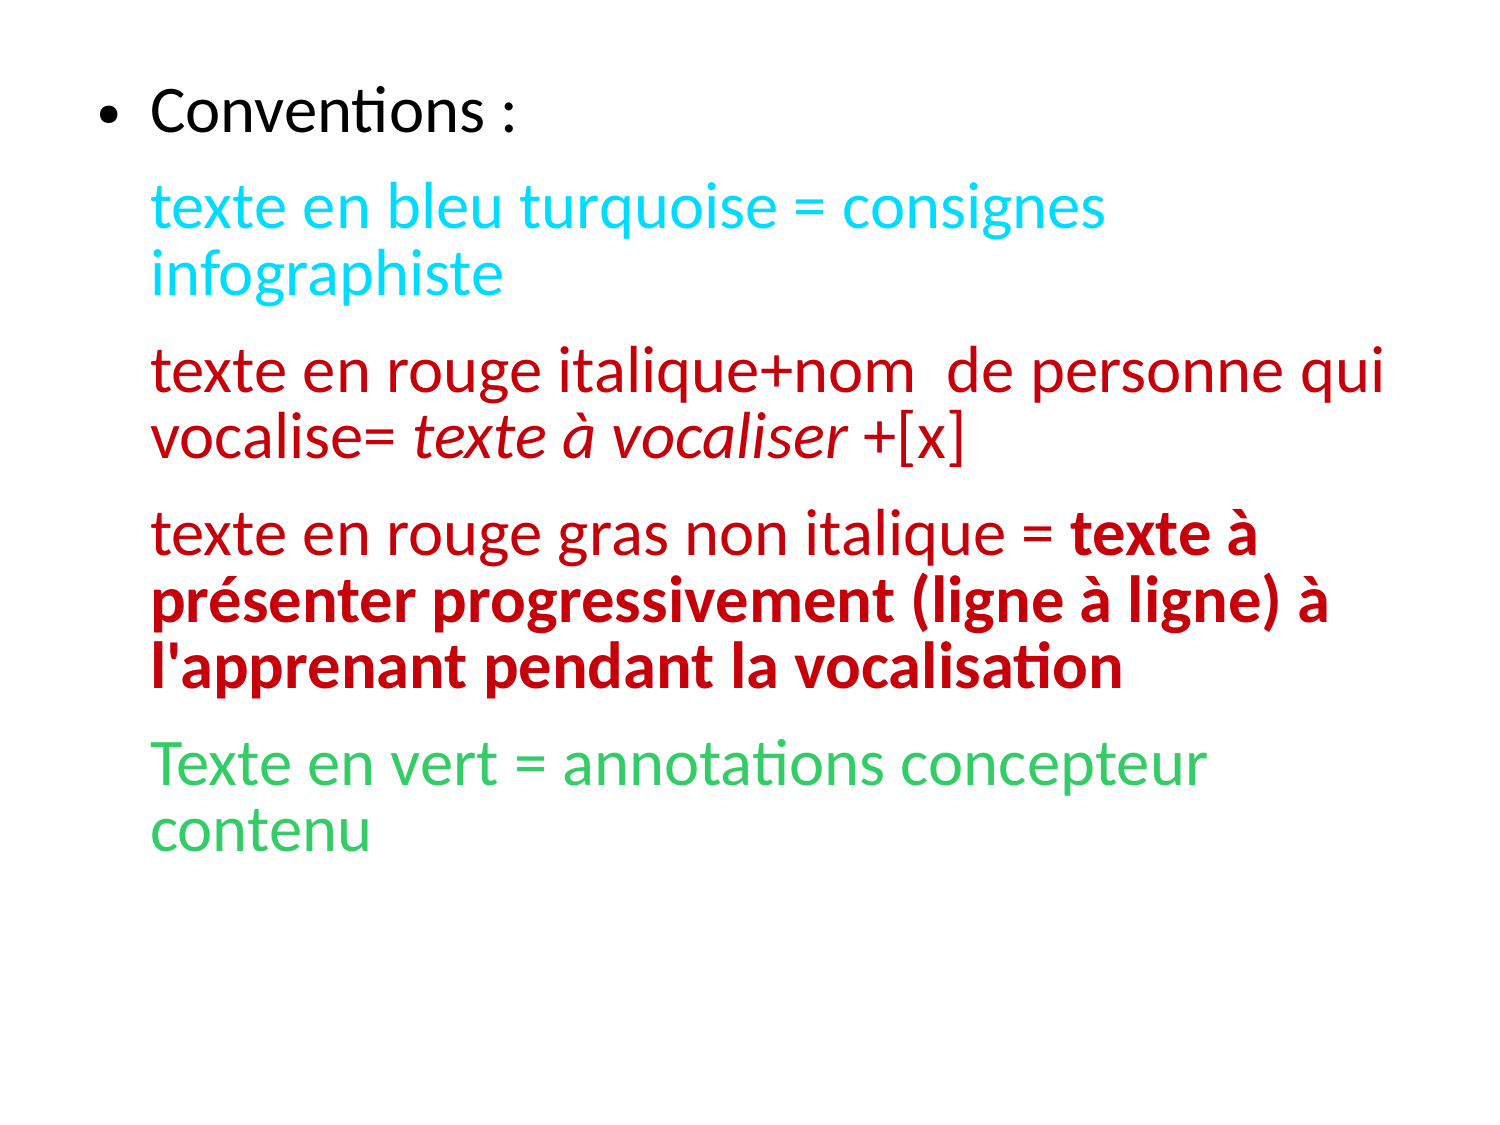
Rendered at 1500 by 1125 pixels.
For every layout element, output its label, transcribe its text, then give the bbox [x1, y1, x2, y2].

list Conventions : texte en bleu turquoise = consignes infographiste texte en rouge italique+nom de personne qui vocalise= texte à vocaliser +[x] texte en rouge gras non italique = texte à présenter progressivement (ligne à ligne) à l'apprenant pendant la vocalisation Texte en vert = annotations concepteur contenu [79, 82, 1430, 1016]
